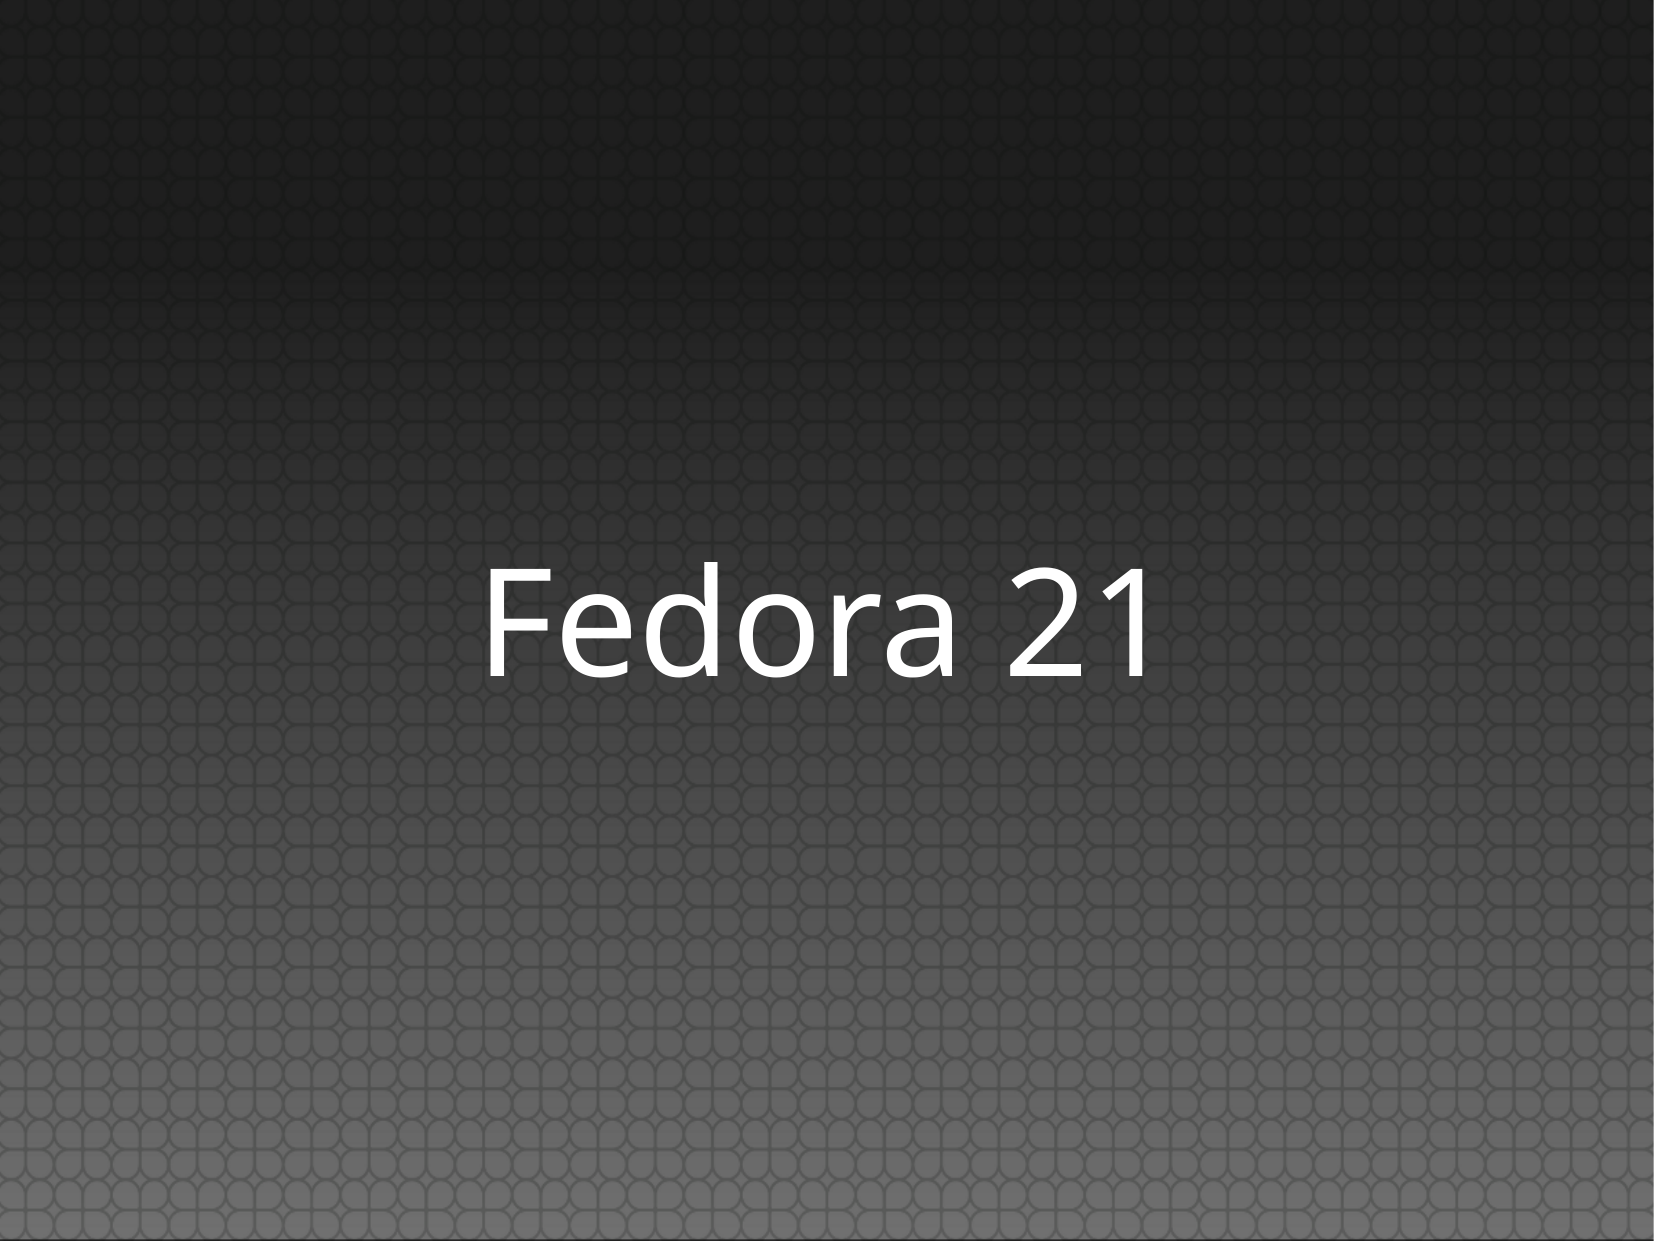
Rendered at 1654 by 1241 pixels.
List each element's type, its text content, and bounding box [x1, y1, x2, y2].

title Fedora 21 [75, 525, 1564, 713]
picture [0, 0, 1654, 1241]
